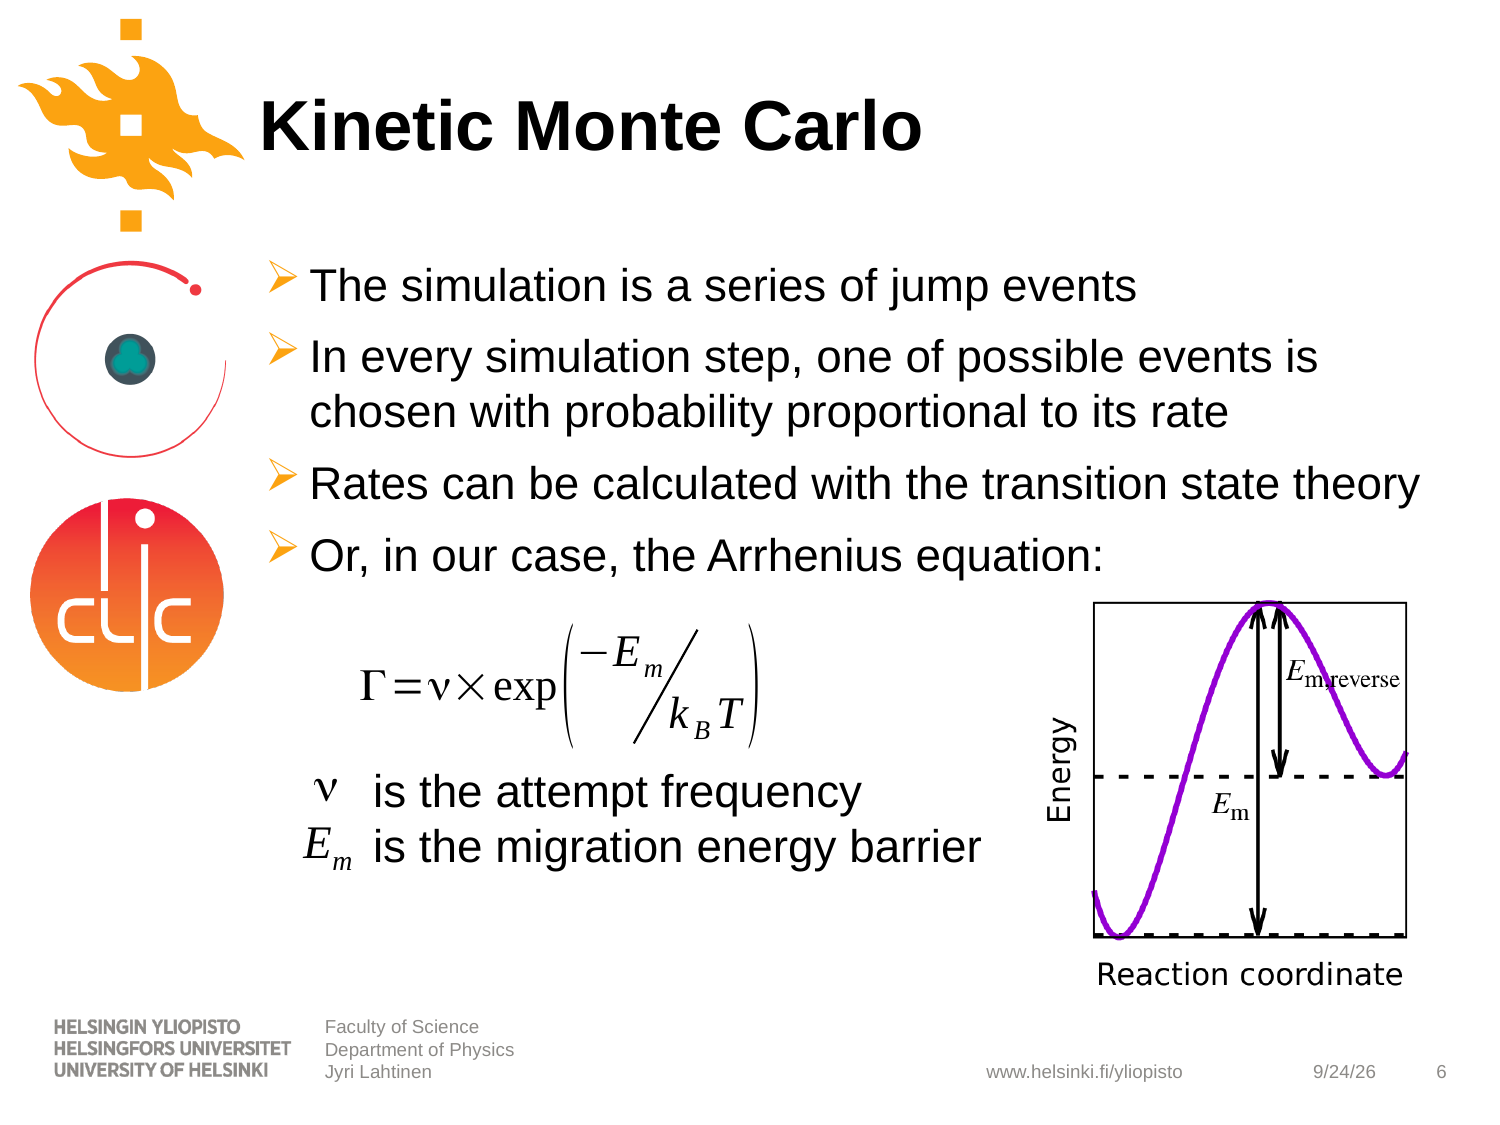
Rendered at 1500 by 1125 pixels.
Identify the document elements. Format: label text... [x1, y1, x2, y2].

slide_number 5/24/18 [1230, 1011, 1376, 1083]
chart [348, 621, 774, 752]
footer Faculty of Science Department of Physics Jyri Lahtinen [324, 1011, 750, 1083]
chart [299, 777, 350, 805]
picture [53, 1017, 292, 1079]
list The simulation is a series of jump events In every simulation step, one of possible events is chosen with probability proportional to its rate Rates can be calculated with the transition state theory Or, in our case, the Arrhenius equation: is the attempt frequency is the migration energy barrier [265, 255, 1447, 988]
title Kinetic Monte Carlo [259, 30, 1447, 214]
chart [288, 817, 366, 877]
picture [1032, 571, 1425, 992]
picture [0, 255, 272, 740]
slide_number <number> [1376, 1011, 1447, 1083]
